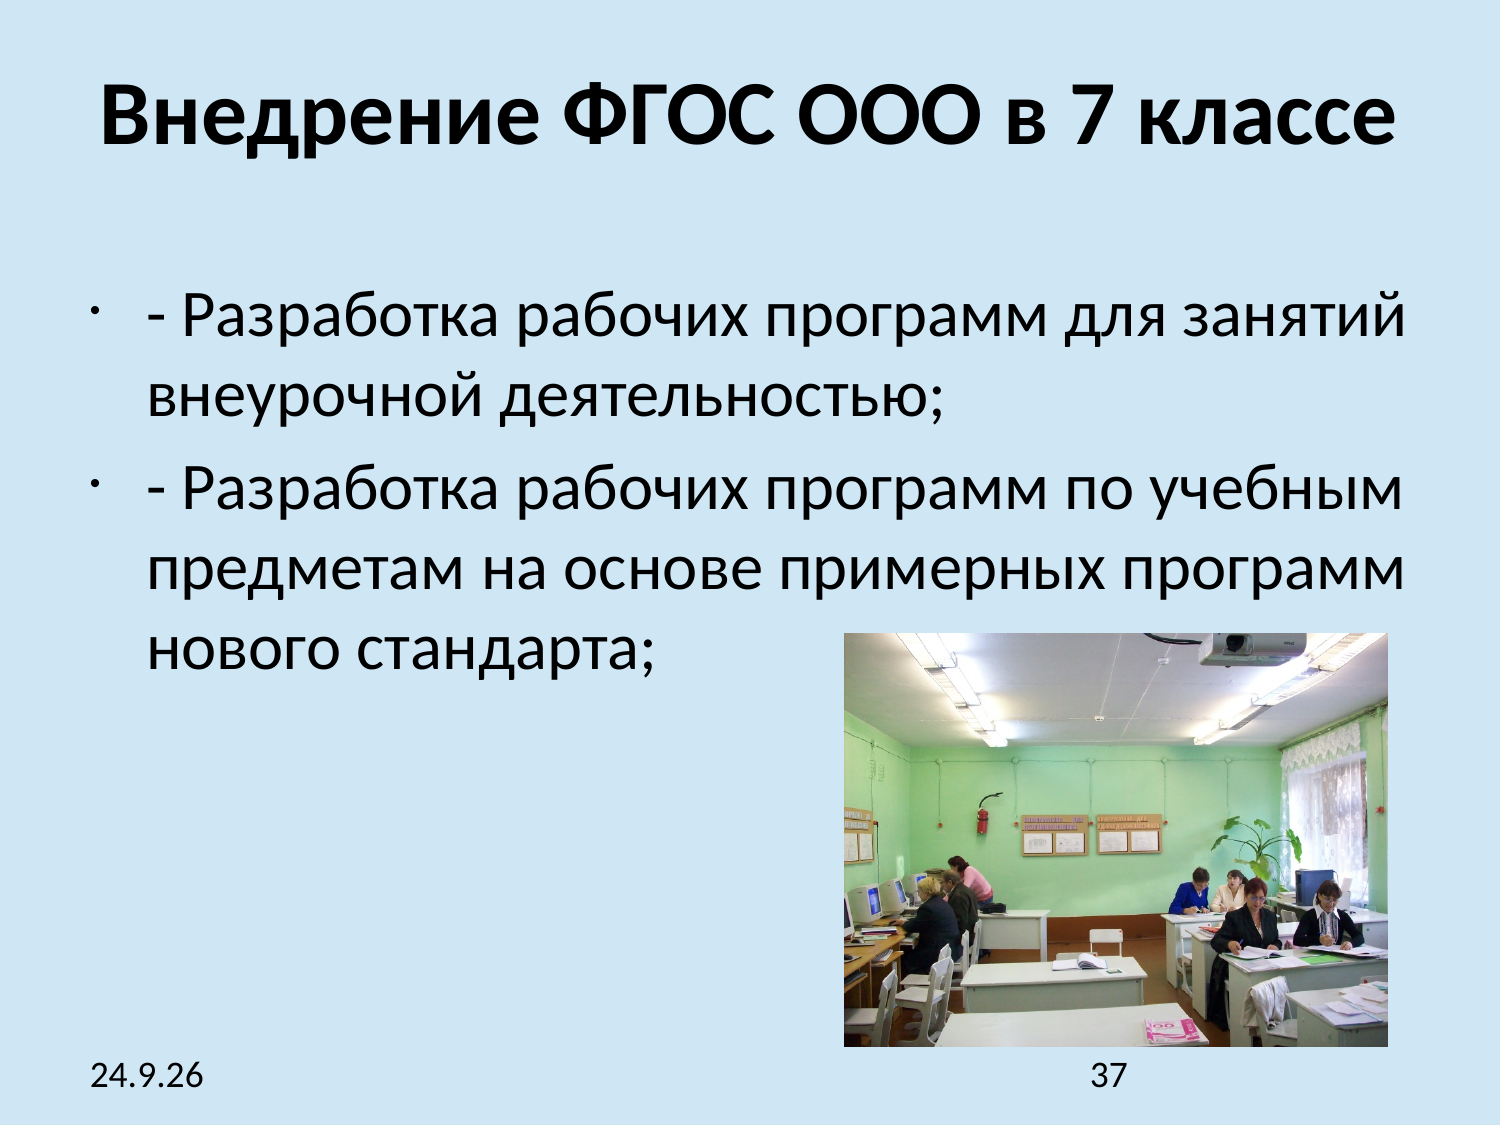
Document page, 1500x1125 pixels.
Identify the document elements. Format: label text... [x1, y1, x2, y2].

title Внедрение ФГОС ООО в 7 классе [75, 45, 1425, 233]
list - Разработка рабочих программ для занятий внеурочной деятельностью; - Разработка рабочих программ по учебным предметам на основе примерных программ нового стандарта; [75, 262, 1425, 1005]
slide_number <номер> [1074, 1042, 1425, 1103]
picture [844, 633, 1388, 1047]
slide_number 29.4.19 [75, 1042, 425, 1103]
